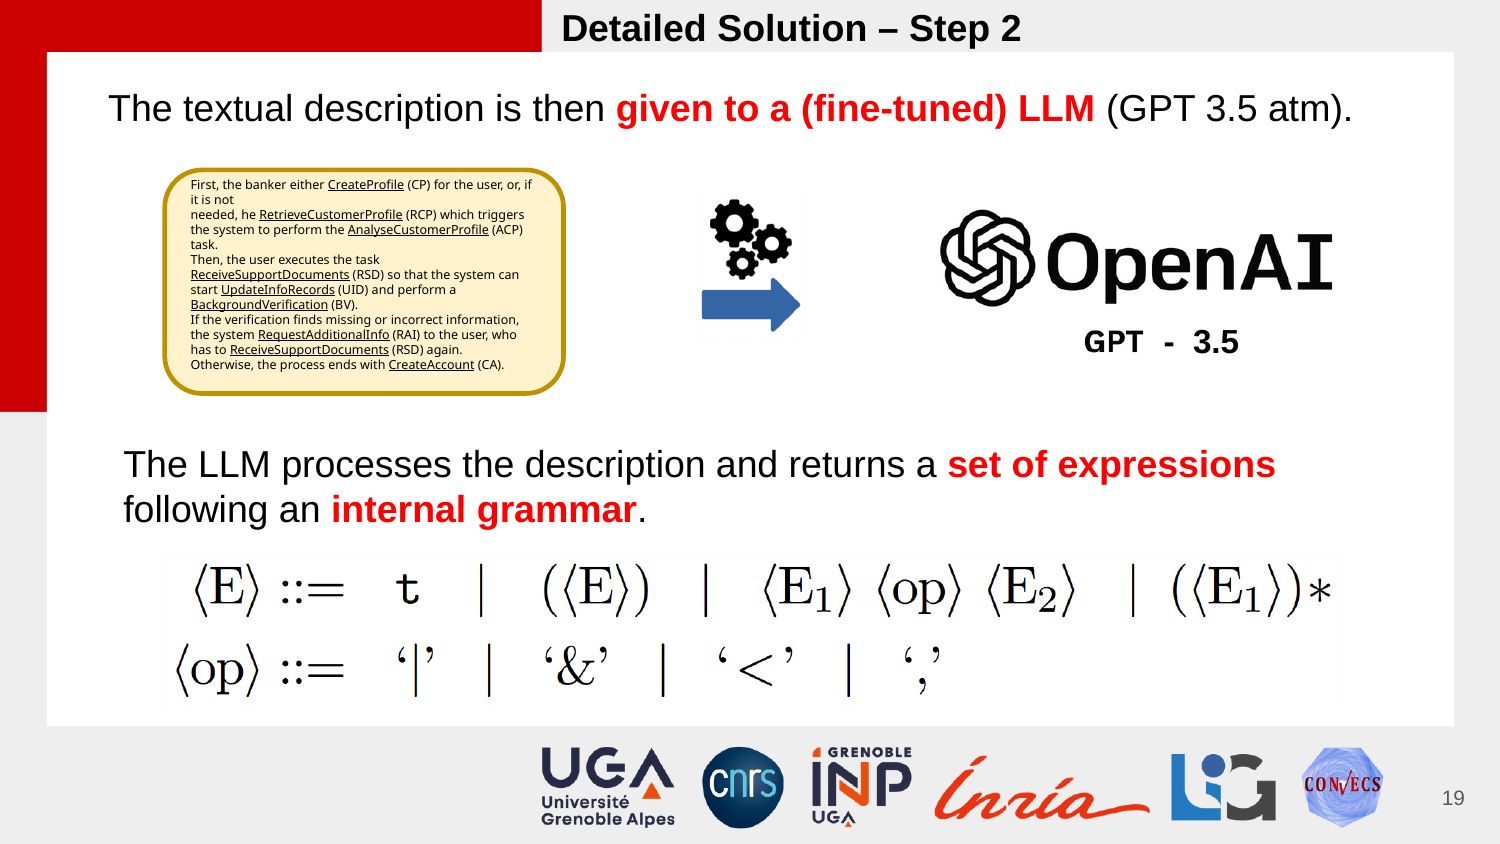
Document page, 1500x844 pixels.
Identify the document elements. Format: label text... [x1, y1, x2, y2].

text_box First, the banker either CreateProfile (CP) for the user, or, if it is not needed, he RetrieveCustomerProfile (RCP) which triggers the system to perform the AnalyseCustomerProfile (ACP) task. Then, the user executes the task ReceiveSupportDocuments (RSD) so that the system can start UpdateInfoRecords (UID) and perform a BackgroundVerification (BV). If the verification finds missing or incorrect information, the system RequestAdditionalInfo (RAI) to the user, who has to ReceiveSupportDocuments (RSD) again. Otherwise, the process ends with CreateAccount (CA). [164, 169, 564, 394]
text_box Detailed Solution – Step 2 [546, 0, 1441, 55]
text_box The textual description is then given to a (fine-tuned) LLM (GPT 3.5 atm). [93, 80, 1377, 136]
text_box - 3.5 [1148, 304, 1362, 370]
slide_number <numéro> [1389, 764, 1480, 830]
text_box The LLM processes the description and returns a set of expressions following an internal grammar. [108, 436, 1392, 546]
picture [0, 0, 1500, 844]
